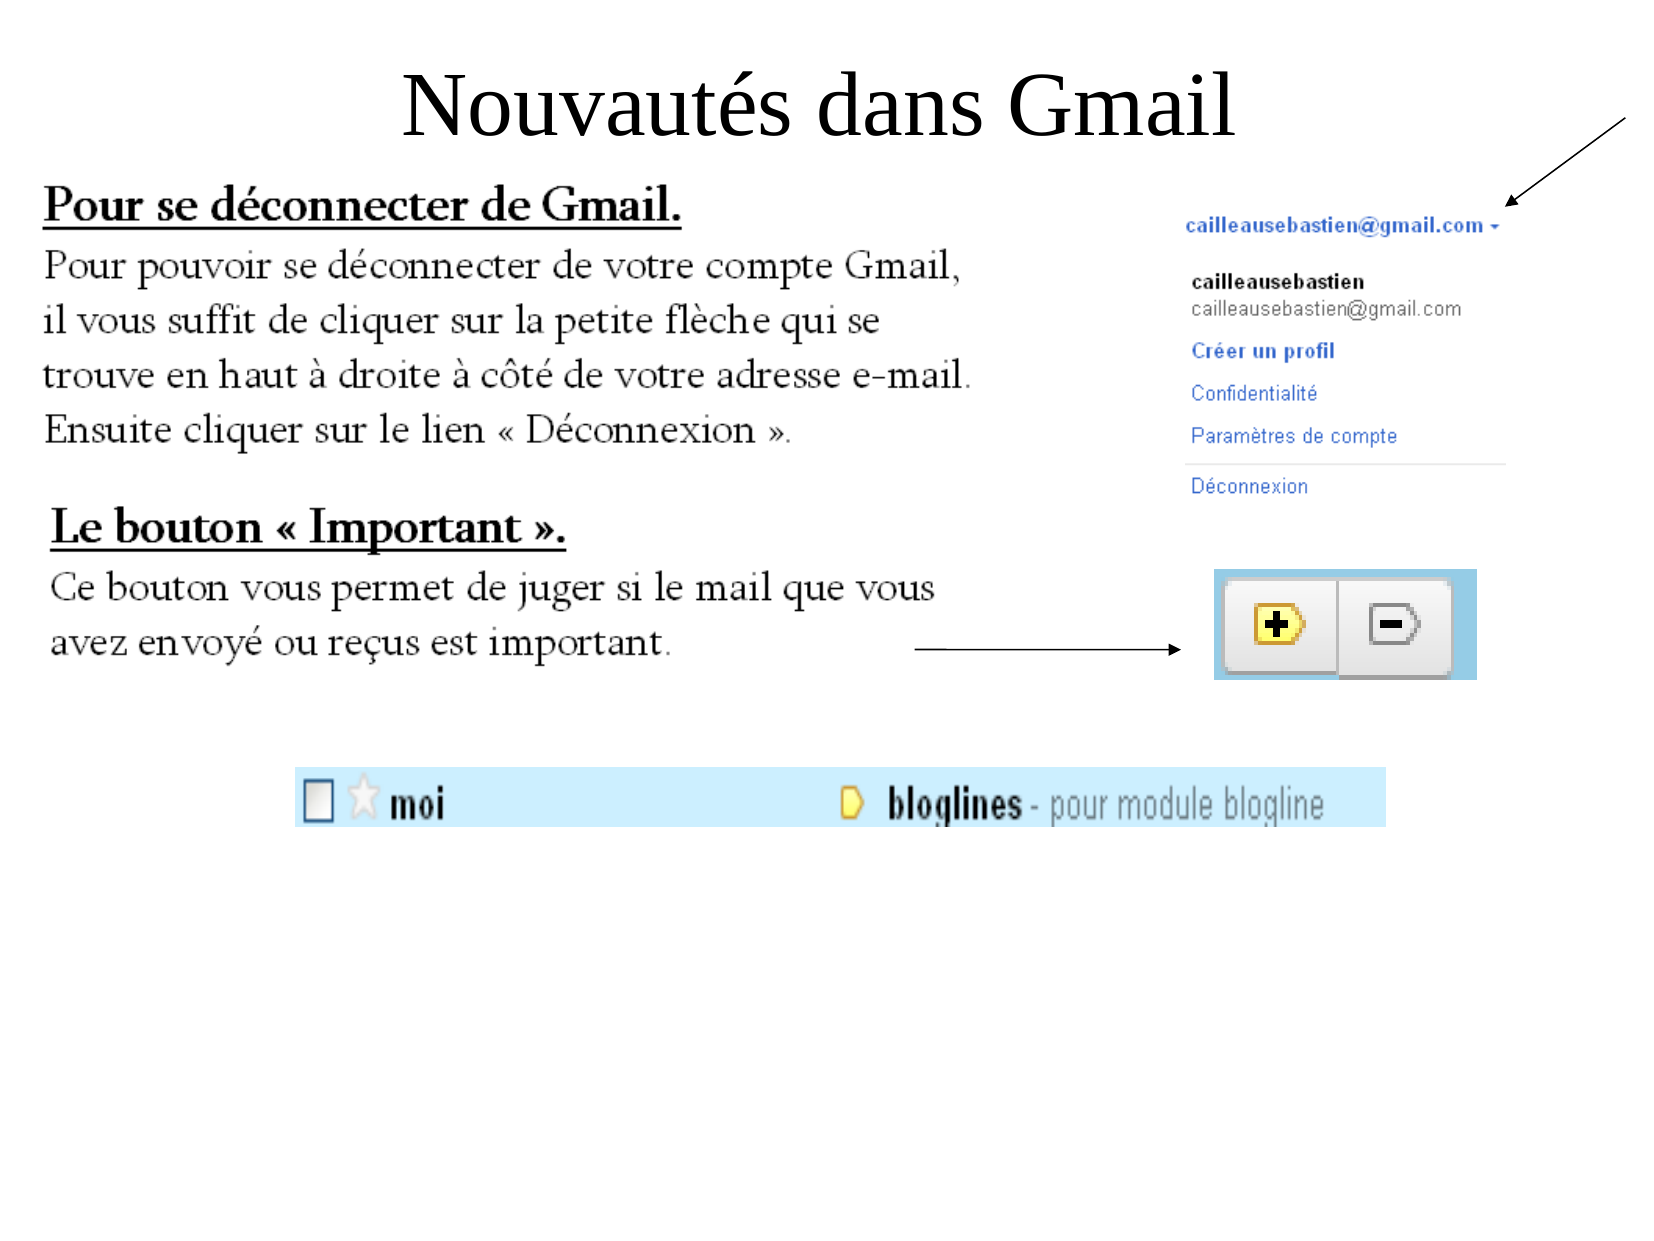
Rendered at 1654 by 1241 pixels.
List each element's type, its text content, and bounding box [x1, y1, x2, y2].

title Nouvautés dans Gmail [118, 29, 1522, 224]
picture [295, 767, 1386, 827]
picture [1214, 569, 1477, 680]
picture [1185, 209, 1506, 503]
picture [44, 502, 975, 685]
picture [35, 177, 1004, 471]
